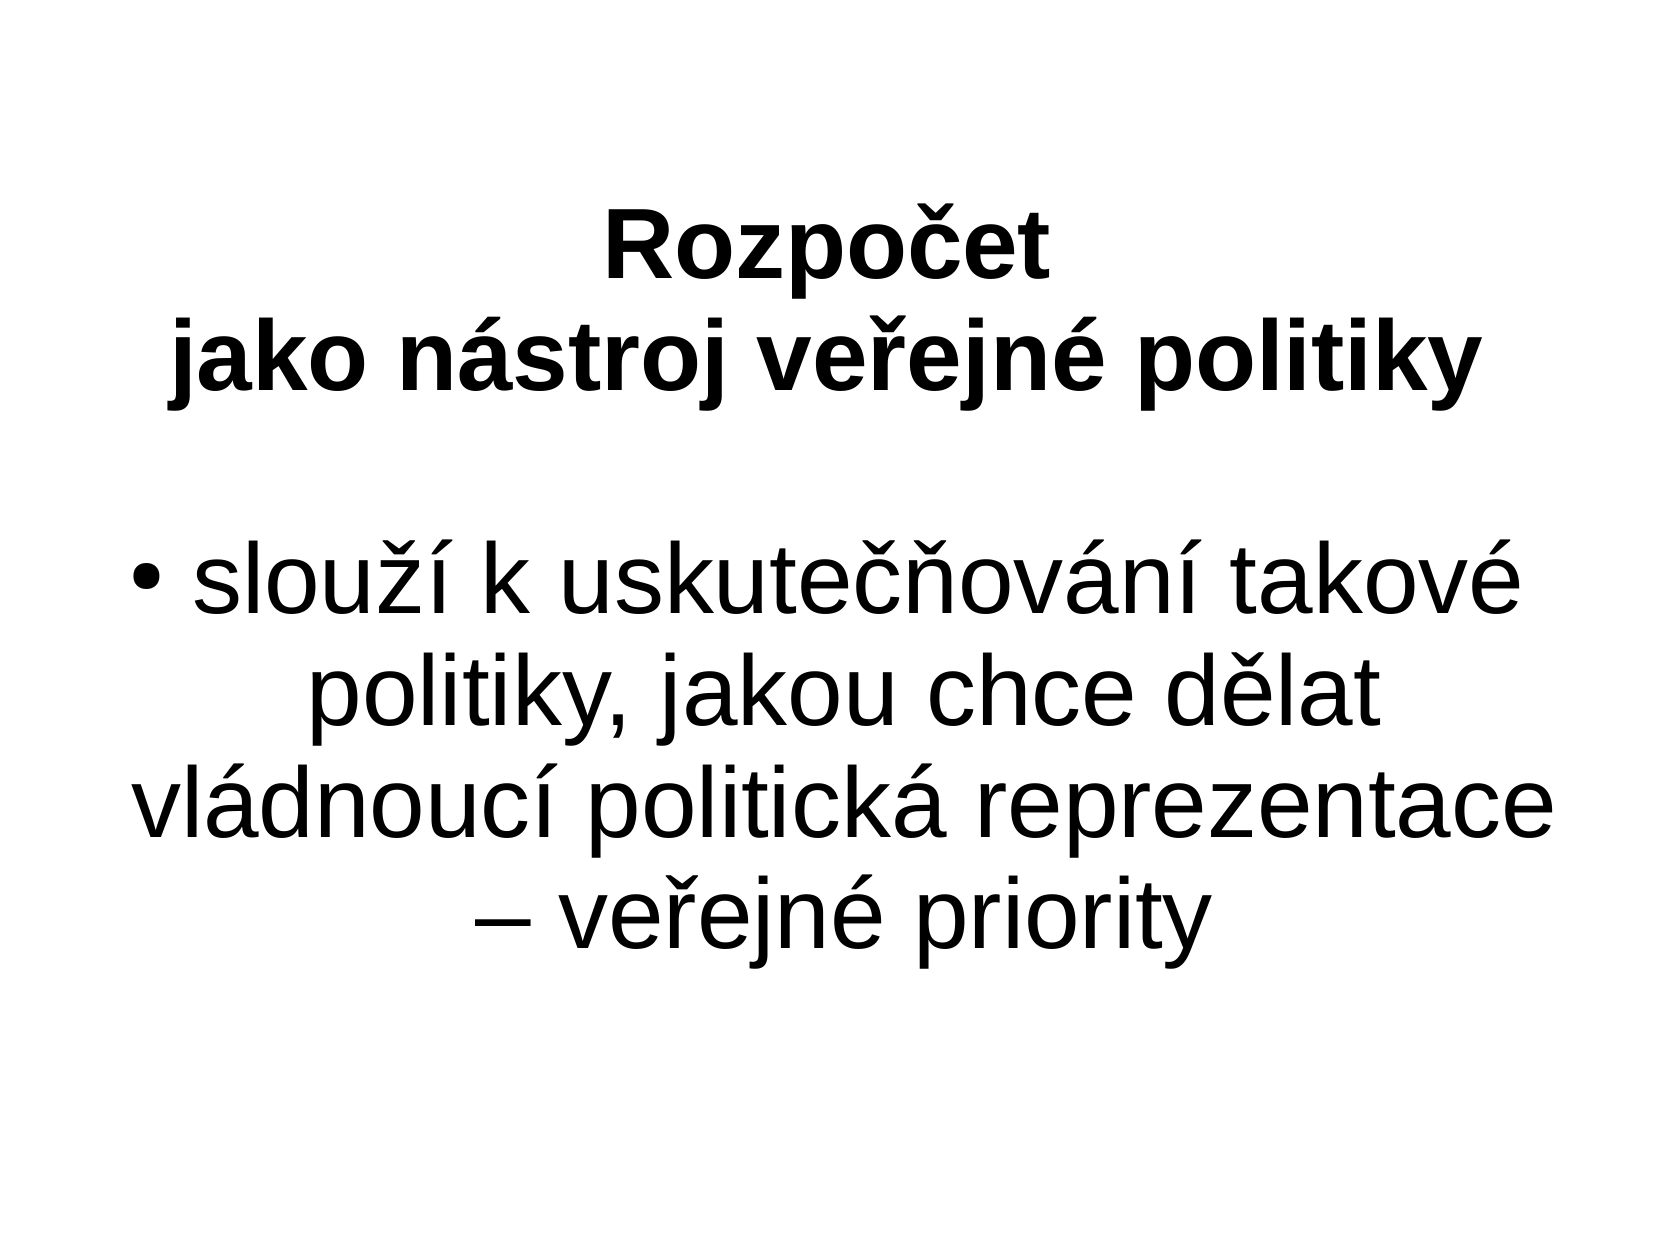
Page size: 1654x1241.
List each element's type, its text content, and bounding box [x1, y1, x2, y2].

subtitle Rozpočet jako nástroj veřejné politiky slouží k uskutečňování takové politiky, jakou chce dělat vládnoucí politická reprezentace – veřejné priority [82, 49, 1571, 1109]
